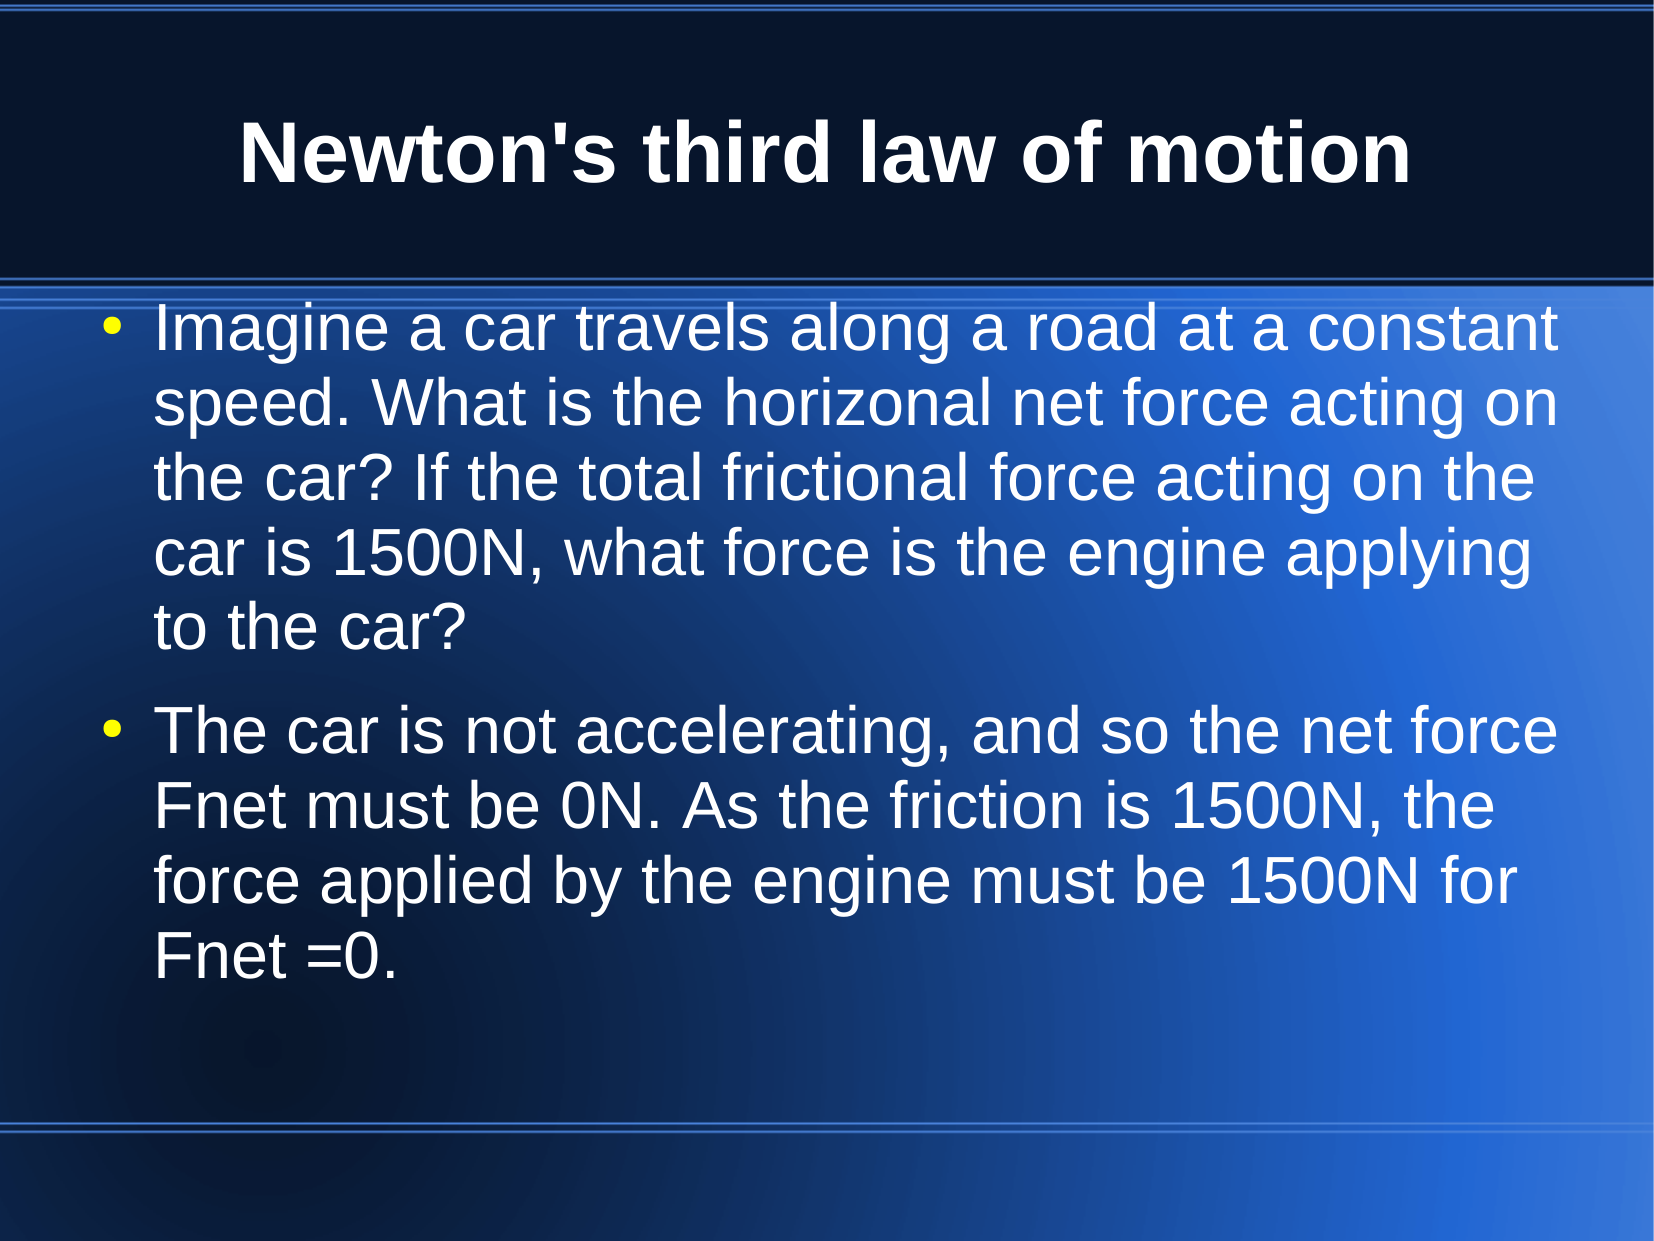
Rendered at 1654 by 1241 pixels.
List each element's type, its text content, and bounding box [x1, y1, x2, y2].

picture [0, 0, 1654, 1241]
list Imagine a car travels along a road at a constant speed. What is the horizonal net force acting on the car? If the total frictional force acting on the car is 1500N, what force is the engine applying to the car? The car is not accelerating, and so the net force Fnet must be 0N. As the friction is 1500N, the force applied by the engine must be 1500N for Fnet =0. [82, 290, 1571, 1109]
title Newton's third law of motion [82, 49, 1571, 257]
